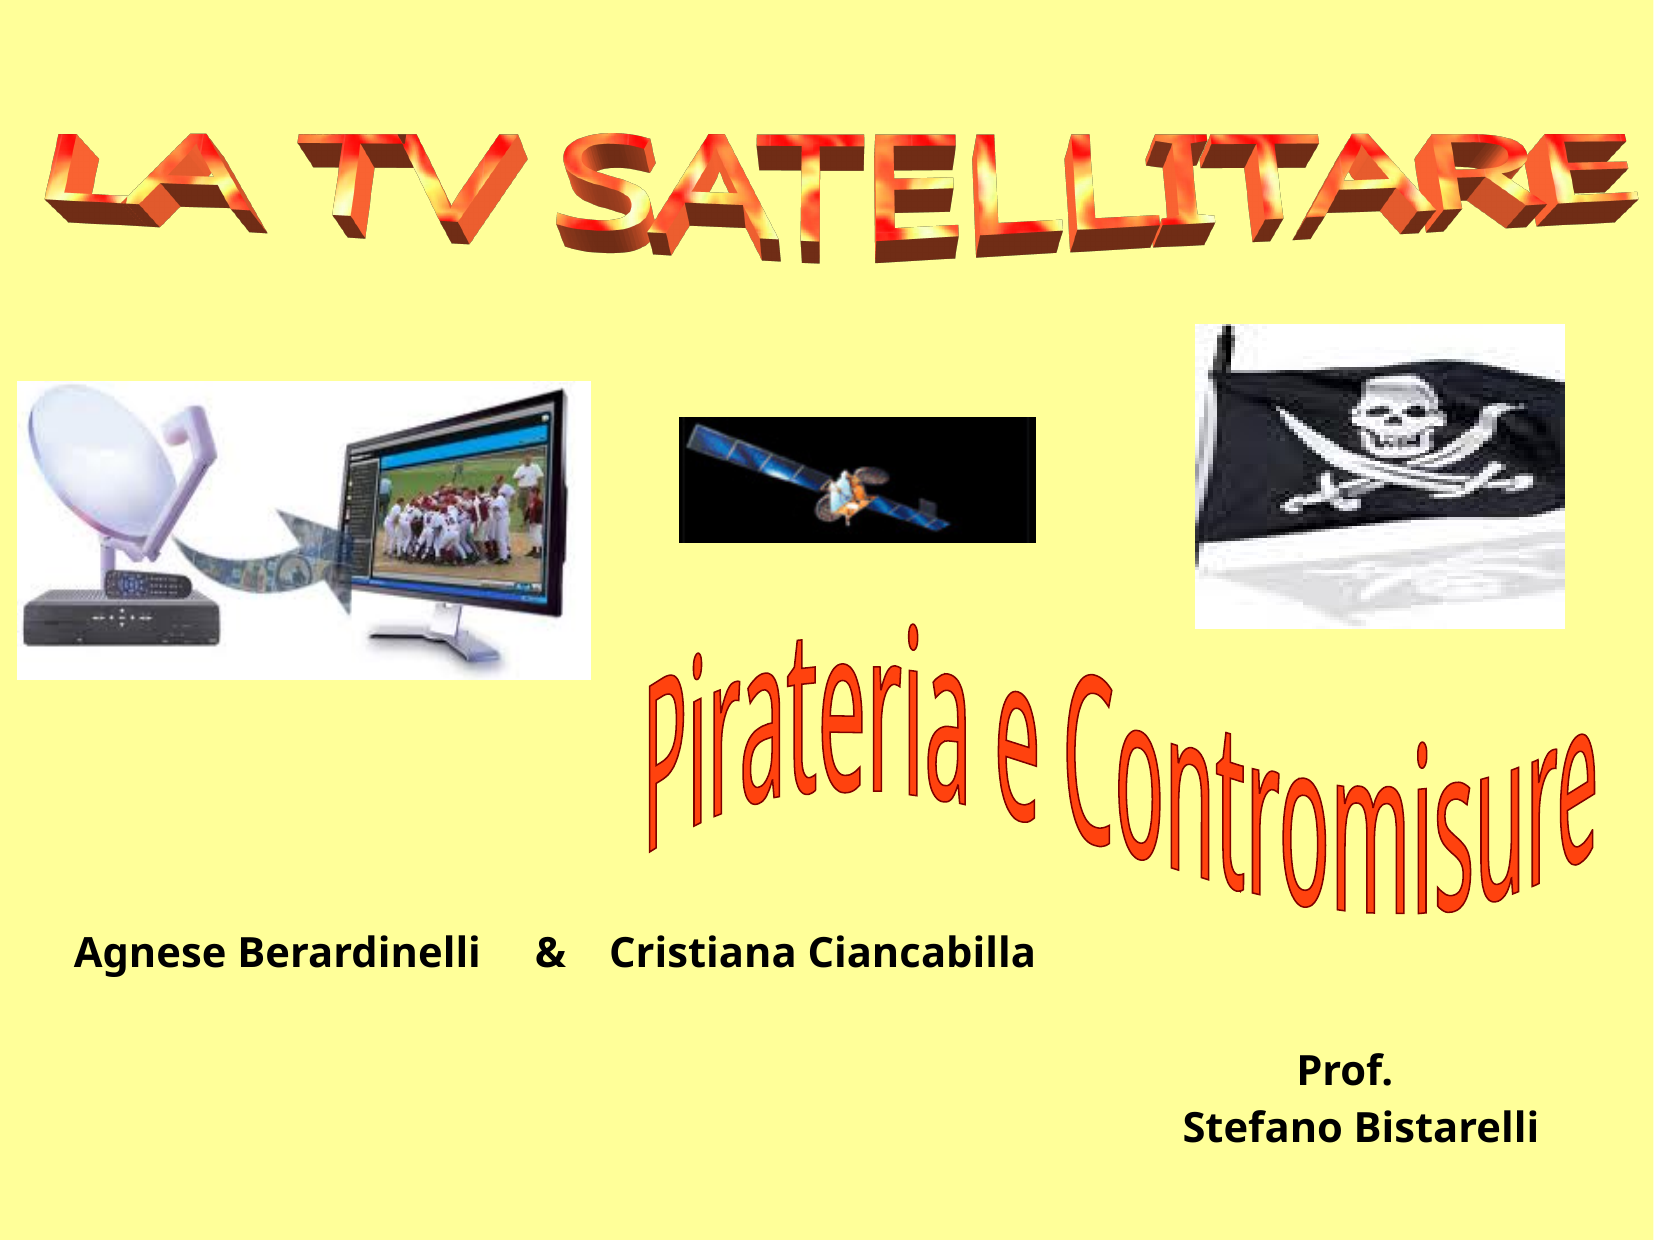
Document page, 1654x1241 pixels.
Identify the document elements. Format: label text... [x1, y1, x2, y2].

text_box Pirateria e Contromisure [1480, 767, 1519, 902]
text_box Pirateria e Contromisure [1067, 674, 1112, 847]
text_box Pirateria e Contromisure [1283, 778, 1326, 908]
text_box Pirateria e Contromisure [1532, 749, 1557, 887]
text_box Pirateria e Contromisure [743, 673, 780, 805]
picture [17, 381, 591, 680]
text_box Pirateria e Contromisure [714, 681, 740, 817]
text_box Prof. Stefano Bistarelli [1092, 1033, 1625, 1173]
text_box Agnese Berardinelli & Cristiana Ciancabilla [59, 915, 1565, 993]
text_box Pirateria e Contromisure [873, 665, 901, 792]
text_box Pirateria e Contromisure [694, 698, 701, 827]
text_box Pirateria e Contromisure [1216, 732, 1244, 892]
text_box Pirateria e Contromisure [998, 691, 1037, 823]
picture [679, 417, 1036, 543]
text_box Pirateria e Contromisure [1560, 734, 1595, 865]
text_box Pirateria e Contromisure [909, 670, 917, 796]
picture [1195, 324, 1565, 629]
text_box Pirateria e Contromisure [1337, 785, 1404, 914]
text_box Pirateria e Contromisure [1437, 782, 1471, 913]
text_box Pirateria e Contromisure [1171, 743, 1209, 880]
text_box Pirateria e Contromisure [1418, 788, 1427, 914]
text_box Pirateria e Contromisure [1118, 730, 1160, 861]
text_box Pirateria e Contromisure [649, 675, 684, 852]
text_box Pirateria e Contromisure [787, 639, 816, 795]
text_box Pirateria e Contromisure [1252, 768, 1279, 895]
text_box Pirateria e Contromisure [928, 673, 966, 805]
text_box Pirateria e Contromisure [822, 663, 862, 793]
